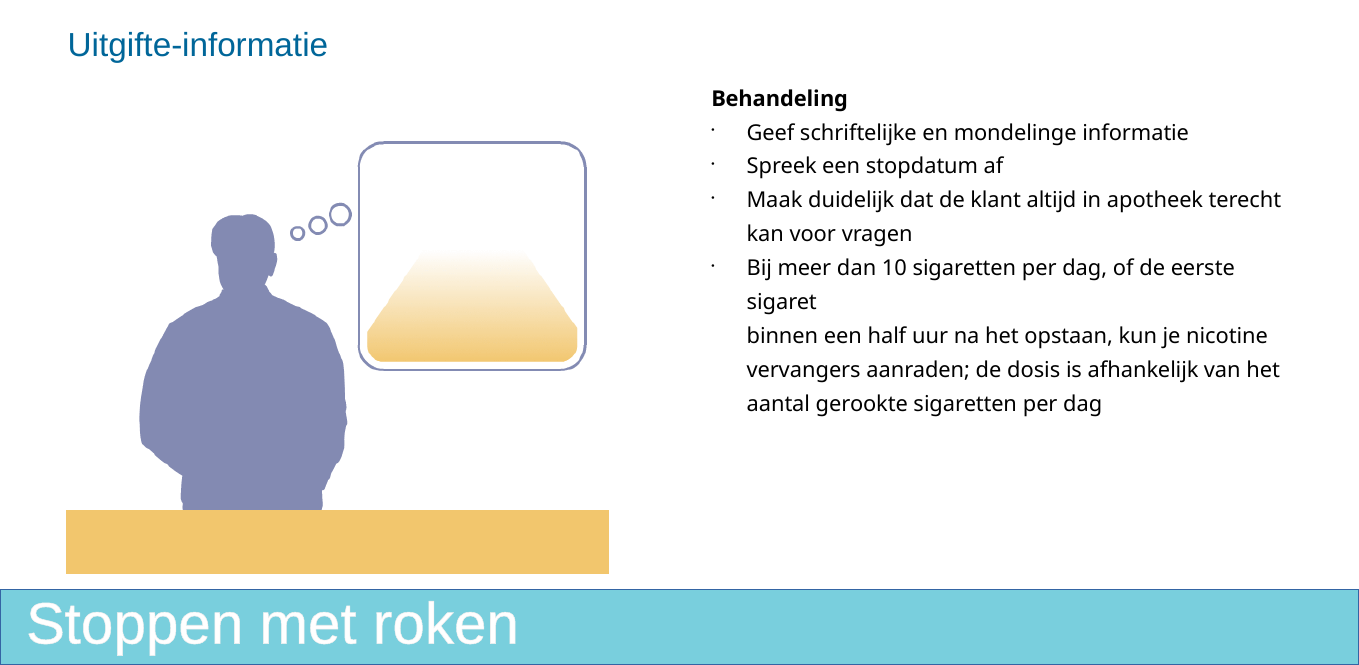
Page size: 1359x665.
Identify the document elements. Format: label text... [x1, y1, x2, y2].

title Stoppen met roken [26, 590, 846, 665]
text_box Behandeling Geef schriftelijke en mondelinge informatie Spreek een stopdatum af Maak duidelijk dat de klant altijd in apotheek terecht kan voor vragen Bij meer dan 10 sigaretten per dag, of de eerste sigaret binnen een half uur na het opstaan, kun je nicotine vervangers aanraden; de dosis is afhankelijk van het aantal gerookte sigaretten per dag [696, 70, 1306, 589]
picture [66, 118, 609, 574]
text_box [0, 589, 1359, 665]
title Uitgifte-informatie [67, 26, 1291, 101]
